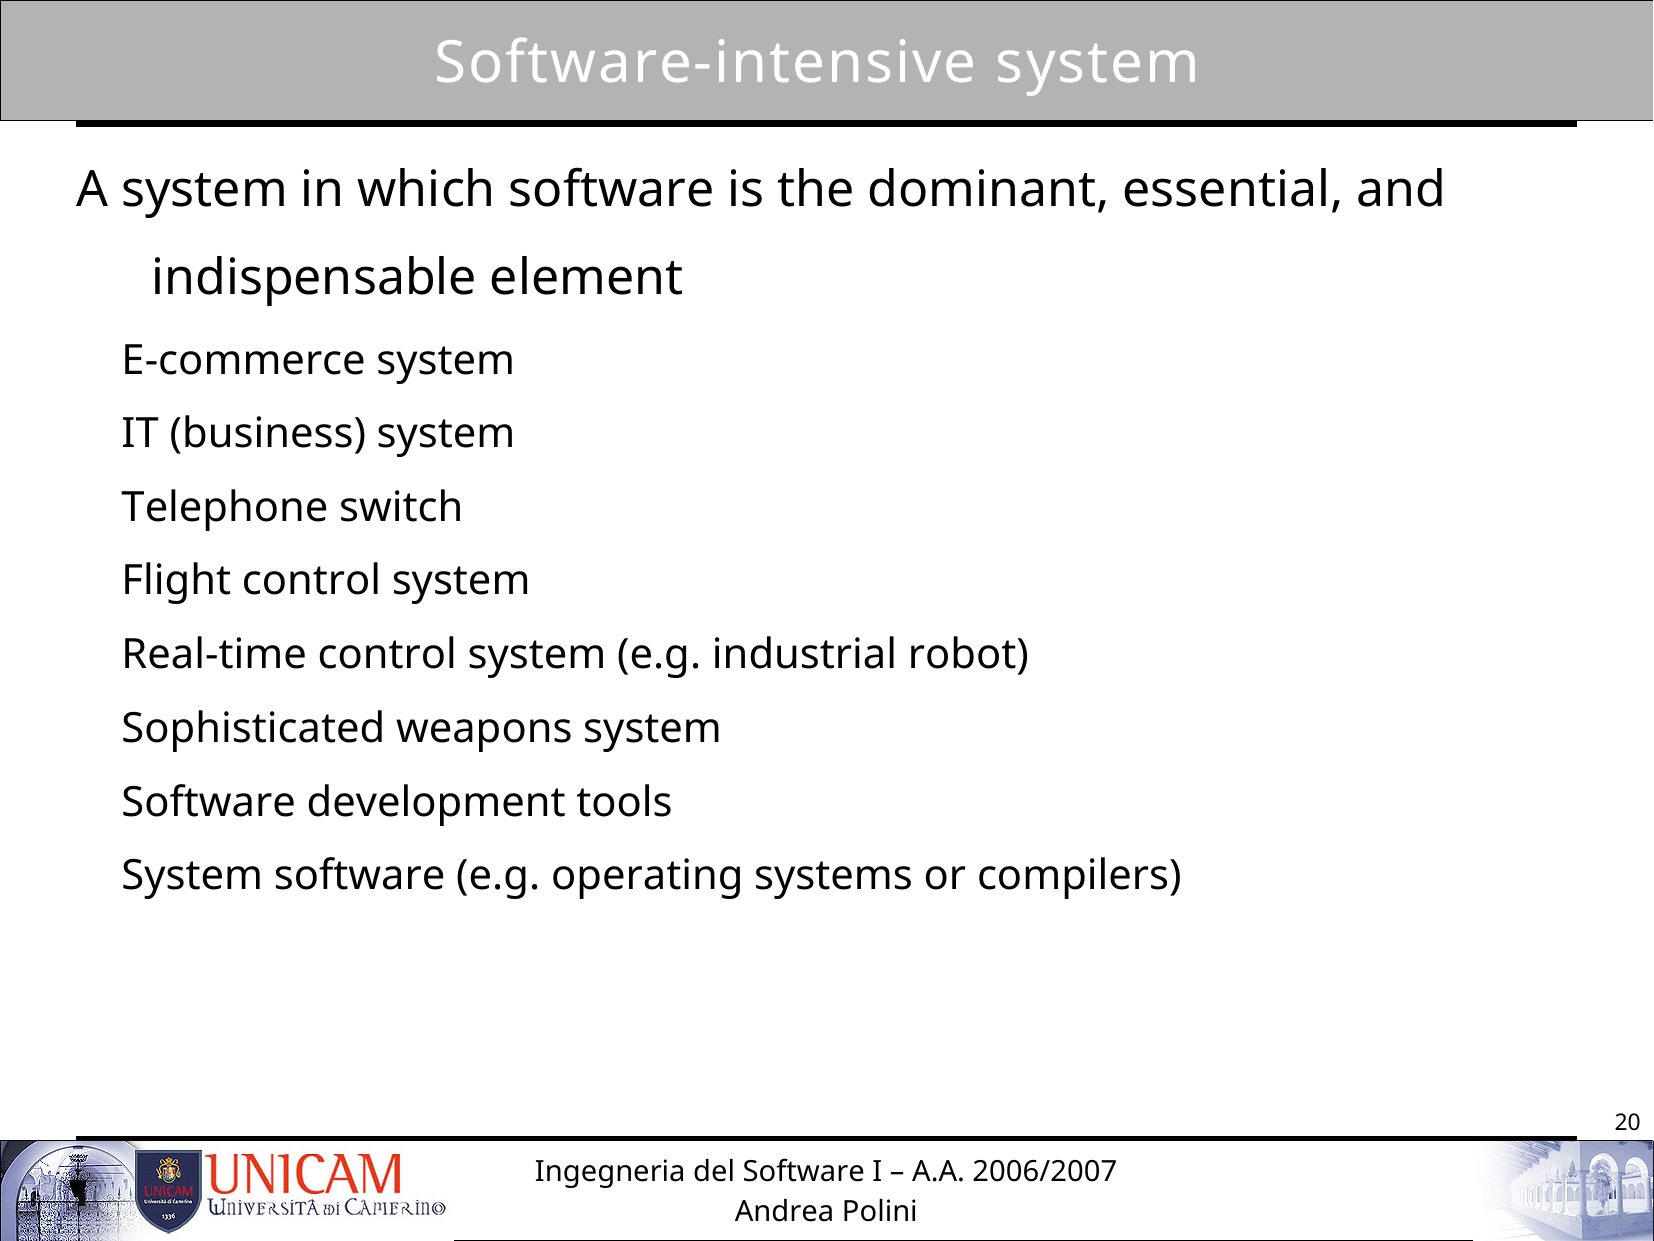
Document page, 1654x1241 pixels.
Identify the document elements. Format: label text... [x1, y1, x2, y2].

list A system in which software is the dominant, essential, and indispensable element E-commerce system IT (business) system Telephone switch Flight control system Real-time control system (e.g. industrial robot) Sophisticated weapons system Software development tools System software (e.g. operating systems or compilers) [76, 152, 1577, 849]
title Software-intensive system [0, 0, 1653, 121]
picture [0, 1141, 454, 1241]
picture [1473, 1141, 1654, 1241]
